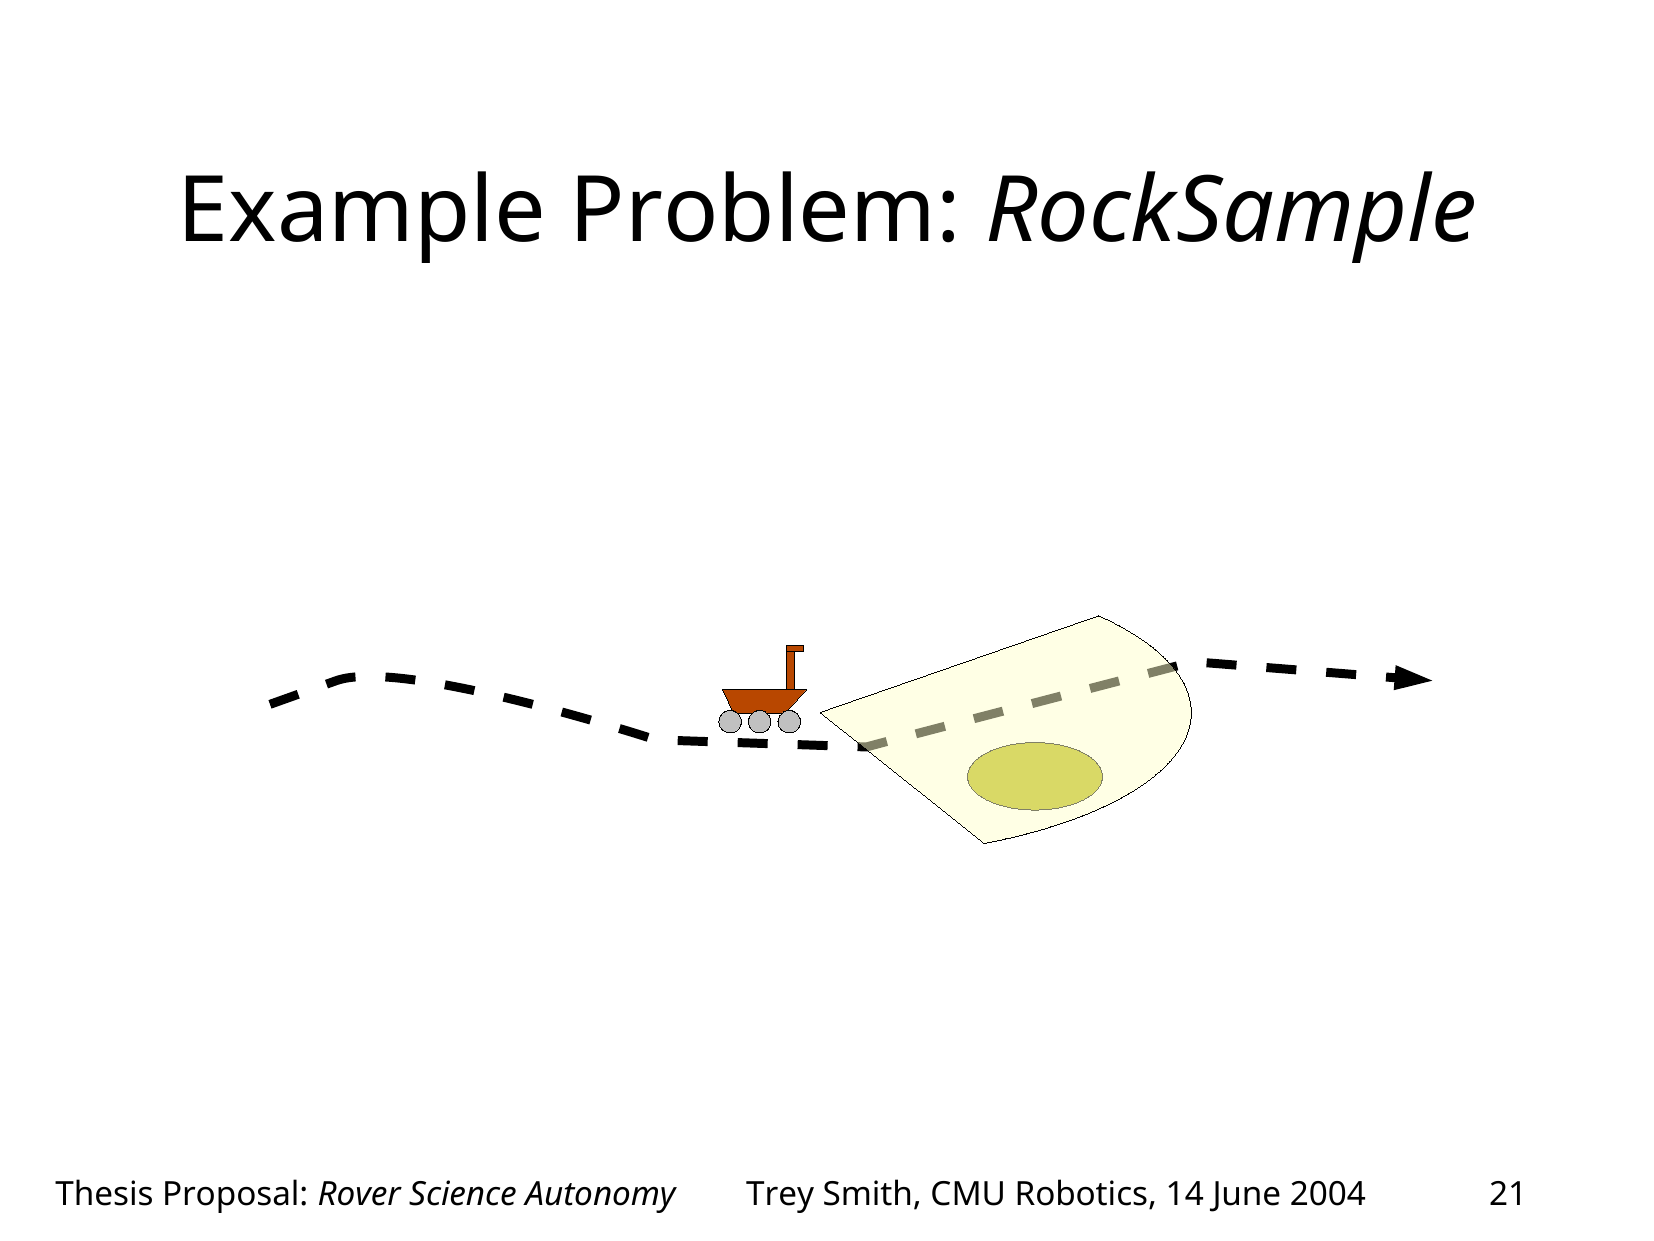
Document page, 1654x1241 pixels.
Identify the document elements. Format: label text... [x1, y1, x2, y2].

text_box [718, 645, 807, 733]
text_box [820, 615, 1192, 844]
title Example Problem: RockSample [121, 102, 1534, 311]
